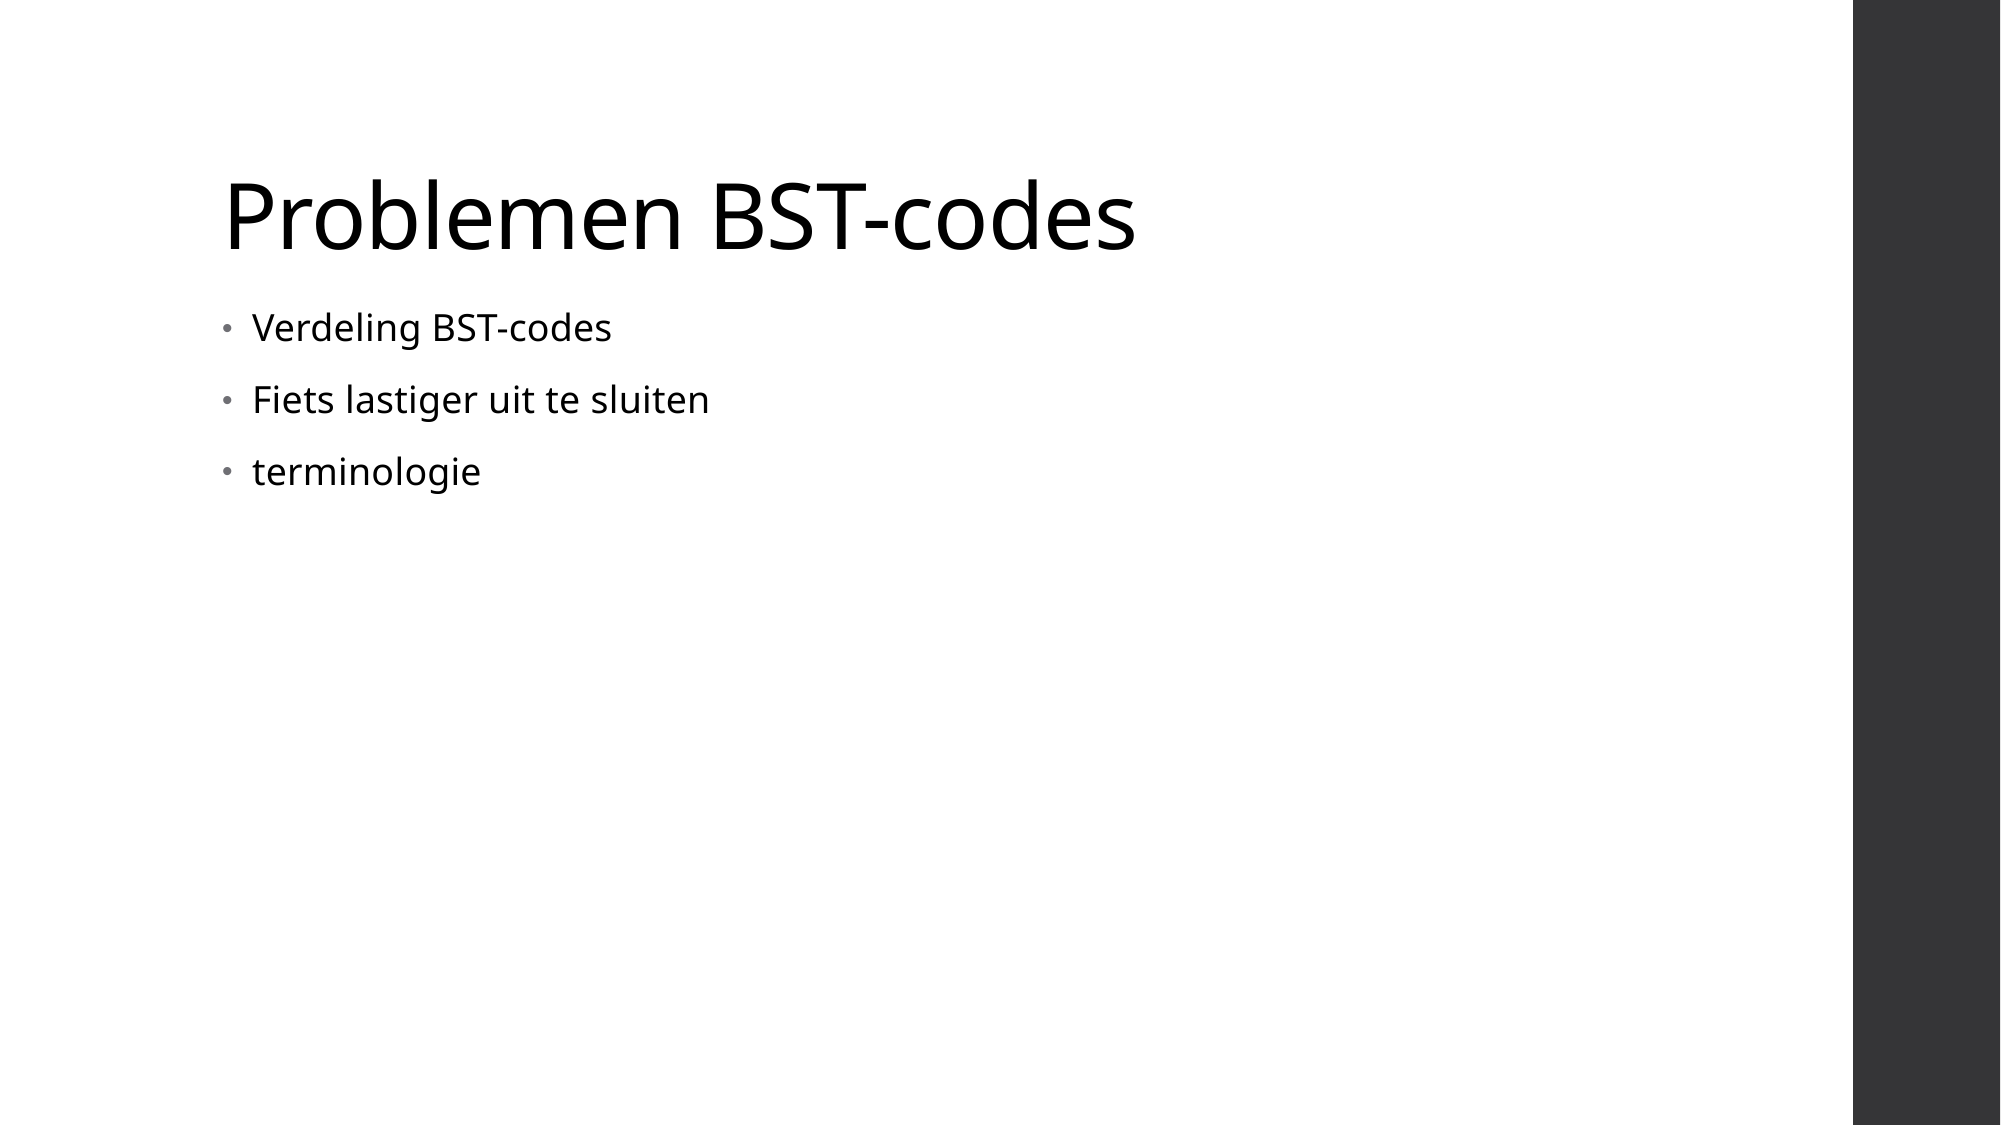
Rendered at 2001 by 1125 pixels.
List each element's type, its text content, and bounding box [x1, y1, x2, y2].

list Verdeling BST-codes Fiets lastiger uit te sluiten terminologie [206, 299, 1617, 1014]
title Problemen BST-codes [206, 60, 1797, 278]
